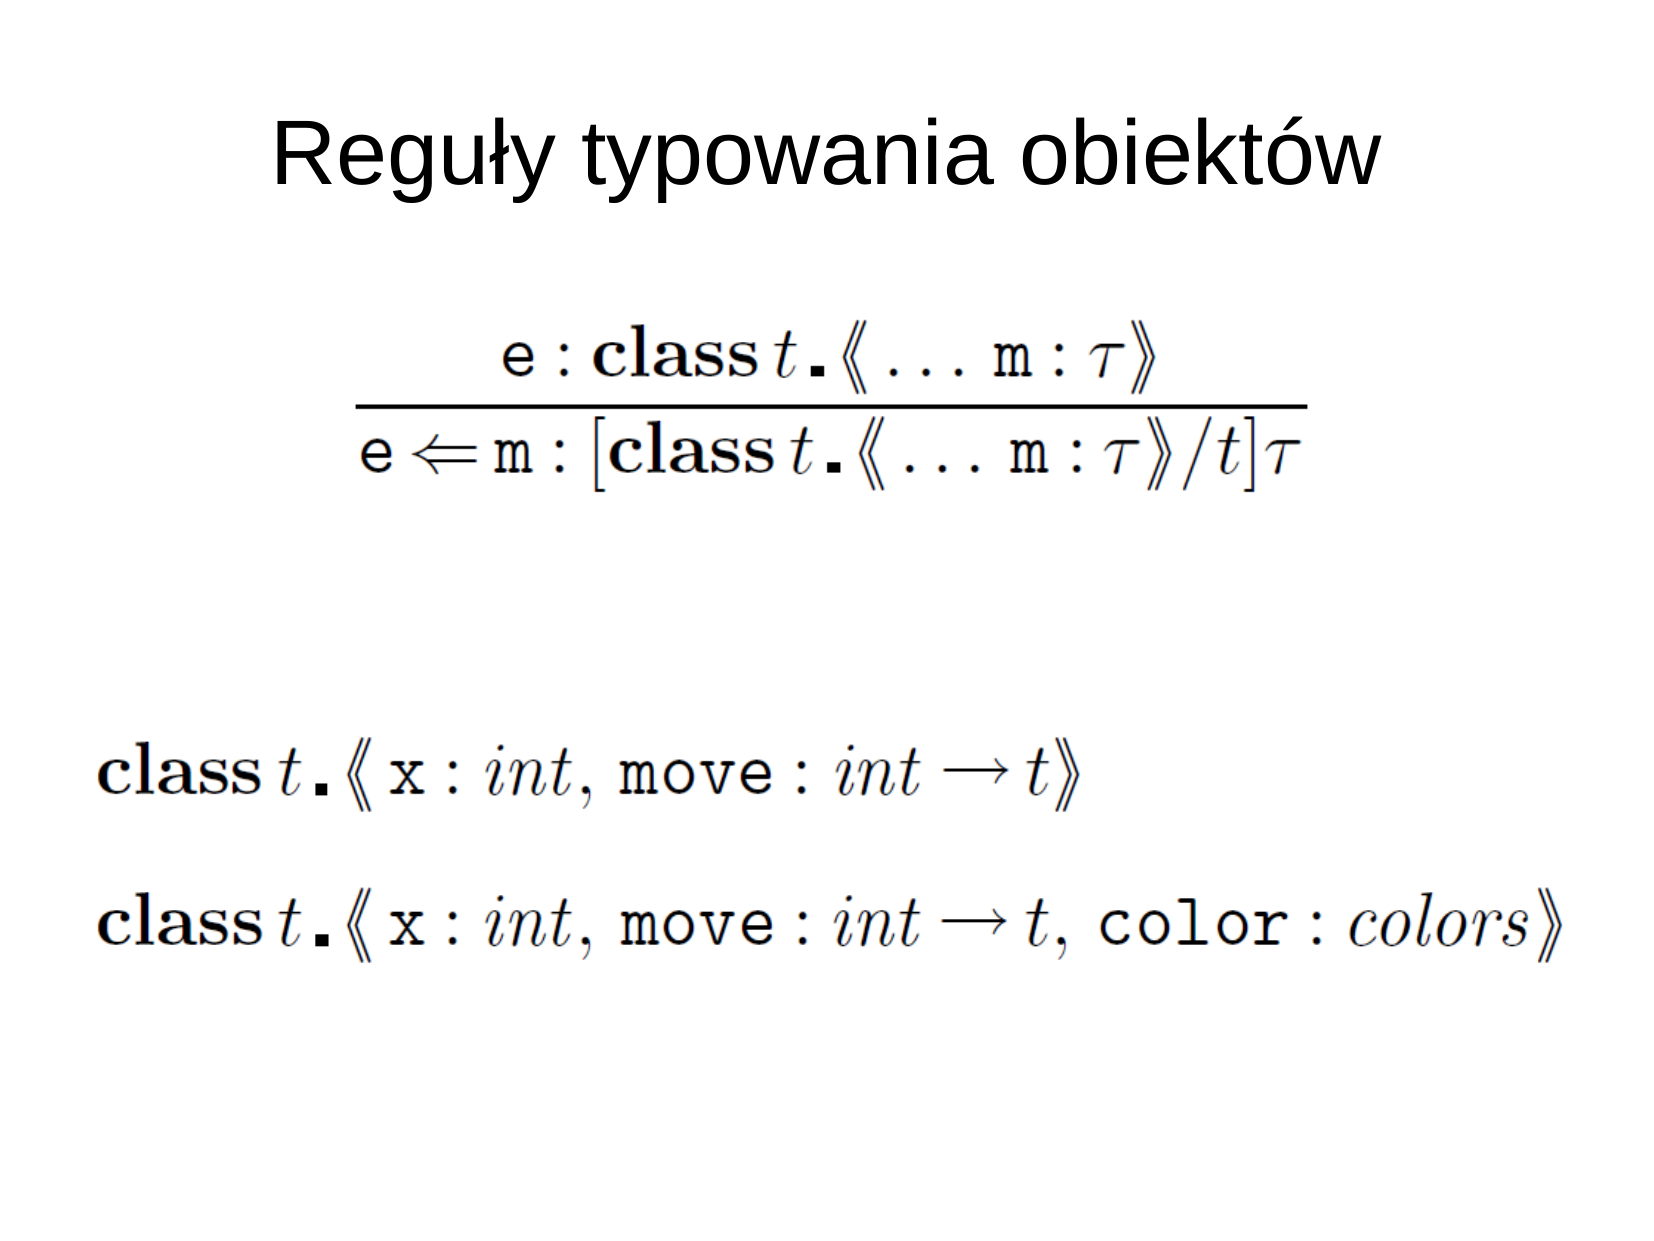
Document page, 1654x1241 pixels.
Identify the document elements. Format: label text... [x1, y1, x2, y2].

picture [347, 301, 1315, 504]
picture [94, 733, 1084, 815]
title Reguły typowania obiektów [82, 49, 1571, 257]
picture [91, 882, 1571, 975]
